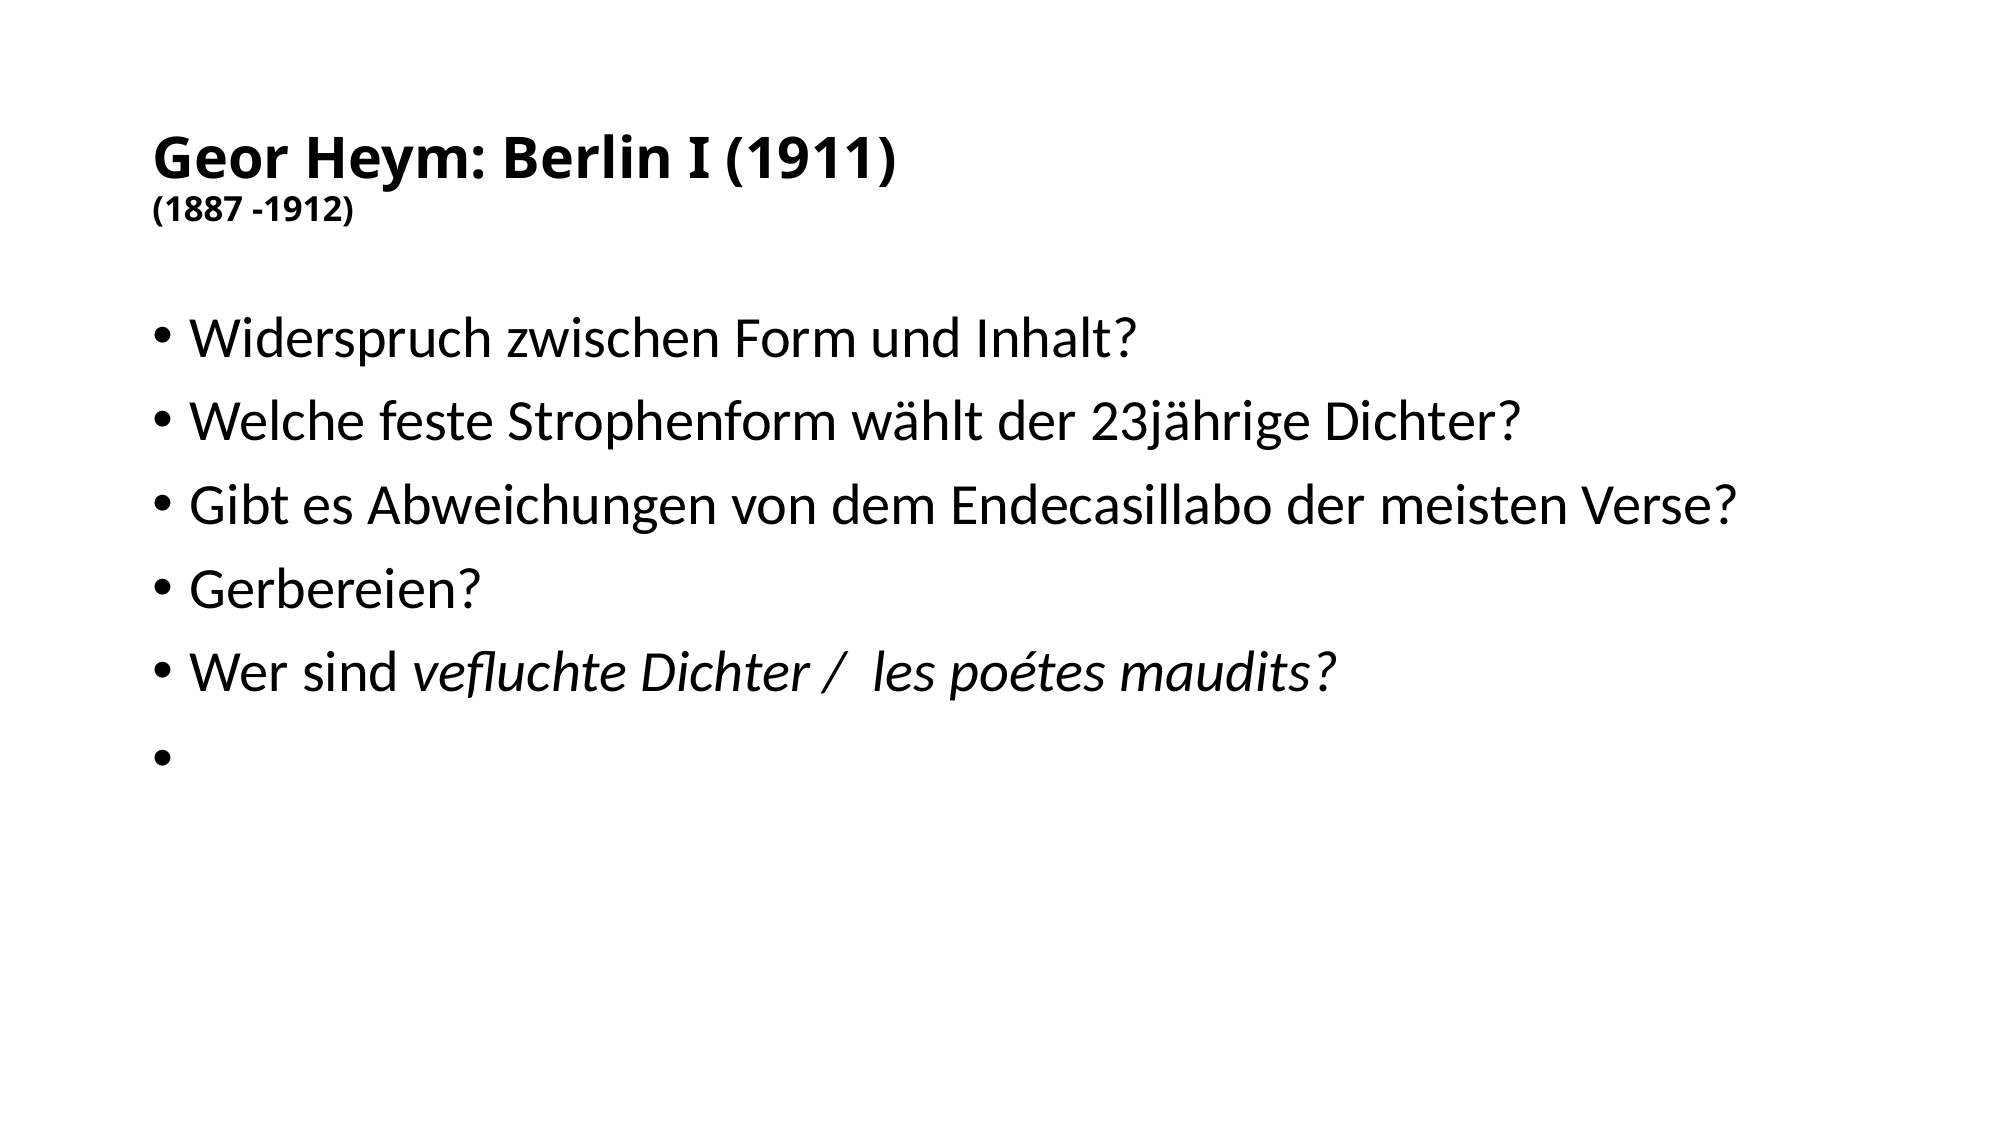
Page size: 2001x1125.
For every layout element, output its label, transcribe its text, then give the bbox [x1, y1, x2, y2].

list Widerspruch zwischen Form und Inhalt? Welche feste Strophenform wählt der 23jährige Dichter? Gibt es Abweichungen von dem Endecasillabo der meisten Verse? Gerbereien? Wer sind vefluchte Dichter / les poétes maudits? [137, 299, 1863, 1014]
title Geor Heym: Berlin I (1911) (1887 -1912) [137, 59, 1863, 278]
